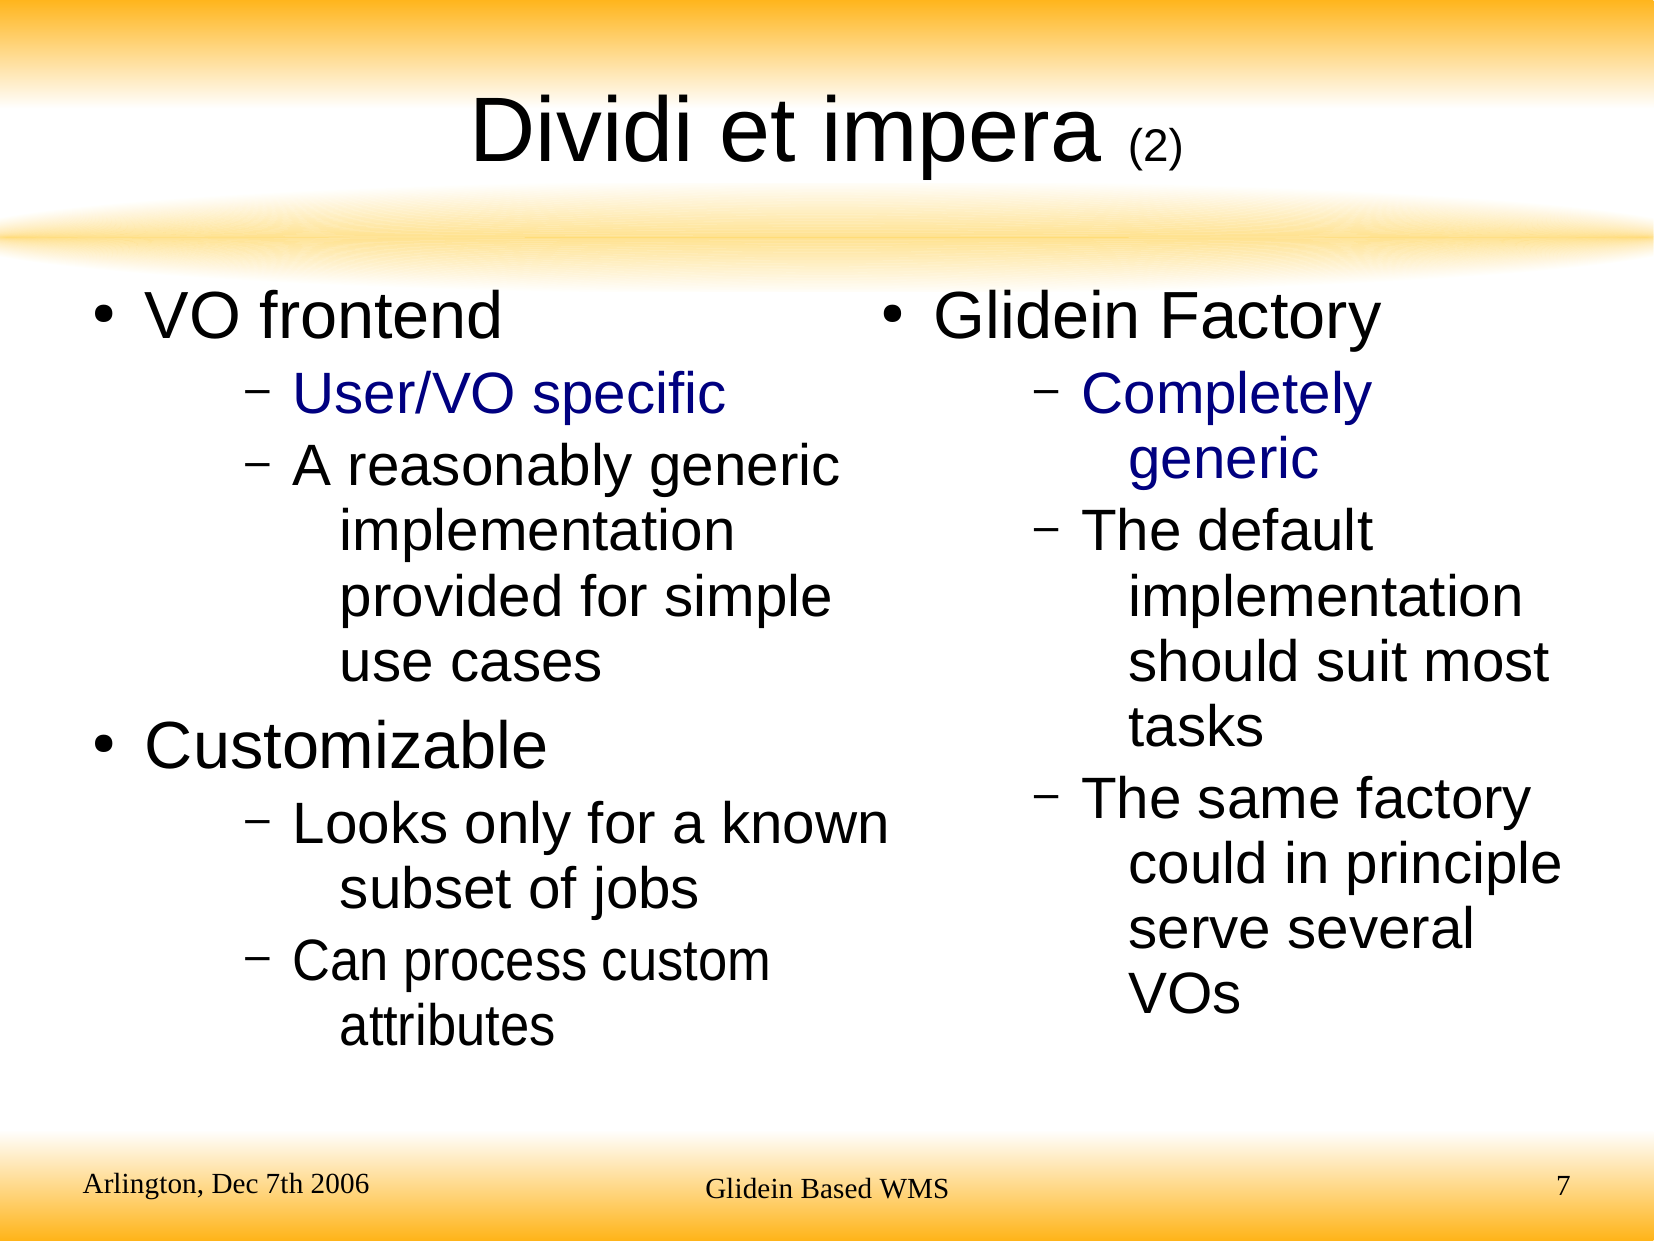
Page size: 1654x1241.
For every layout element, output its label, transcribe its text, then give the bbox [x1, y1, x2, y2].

text_box VO frontend [18, 235, 1635, 239]
title Dividi et impera (2) [82, 25, 1571, 233]
list Glidein Factory Completely generic The default implementation should suit most tasks The same factory could in principle serve several VOs [845, 278, 1572, 1083]
list VO frontend User/VO specific A reasonably generic implementation provided for simple use cases Customizable Looks only for a known subset of jobs Can process custom attributes [56, 278, 919, 1128]
